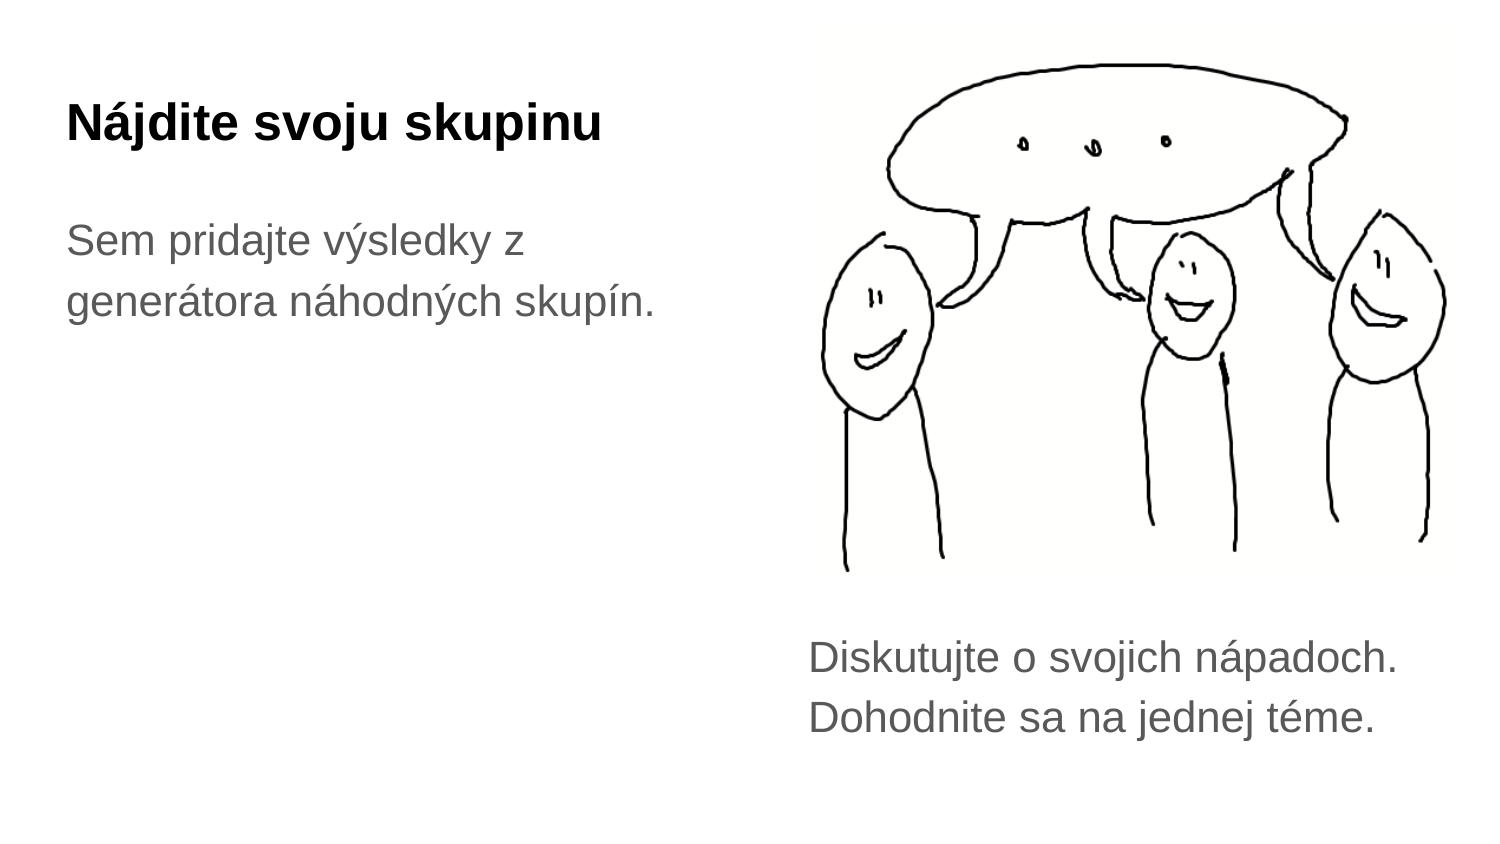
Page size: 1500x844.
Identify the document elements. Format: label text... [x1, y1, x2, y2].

list Sem pridajte výsledky z generátora náhodných skupín. [51, 189, 714, 750]
title Nájdite svoju skupinu [51, 72, 814, 167]
list Diskutujte o svojich nápadoch. Dohodnite sa na jednej téme. [793, 605, 1483, 805]
picture [814, 27, 1462, 578]
